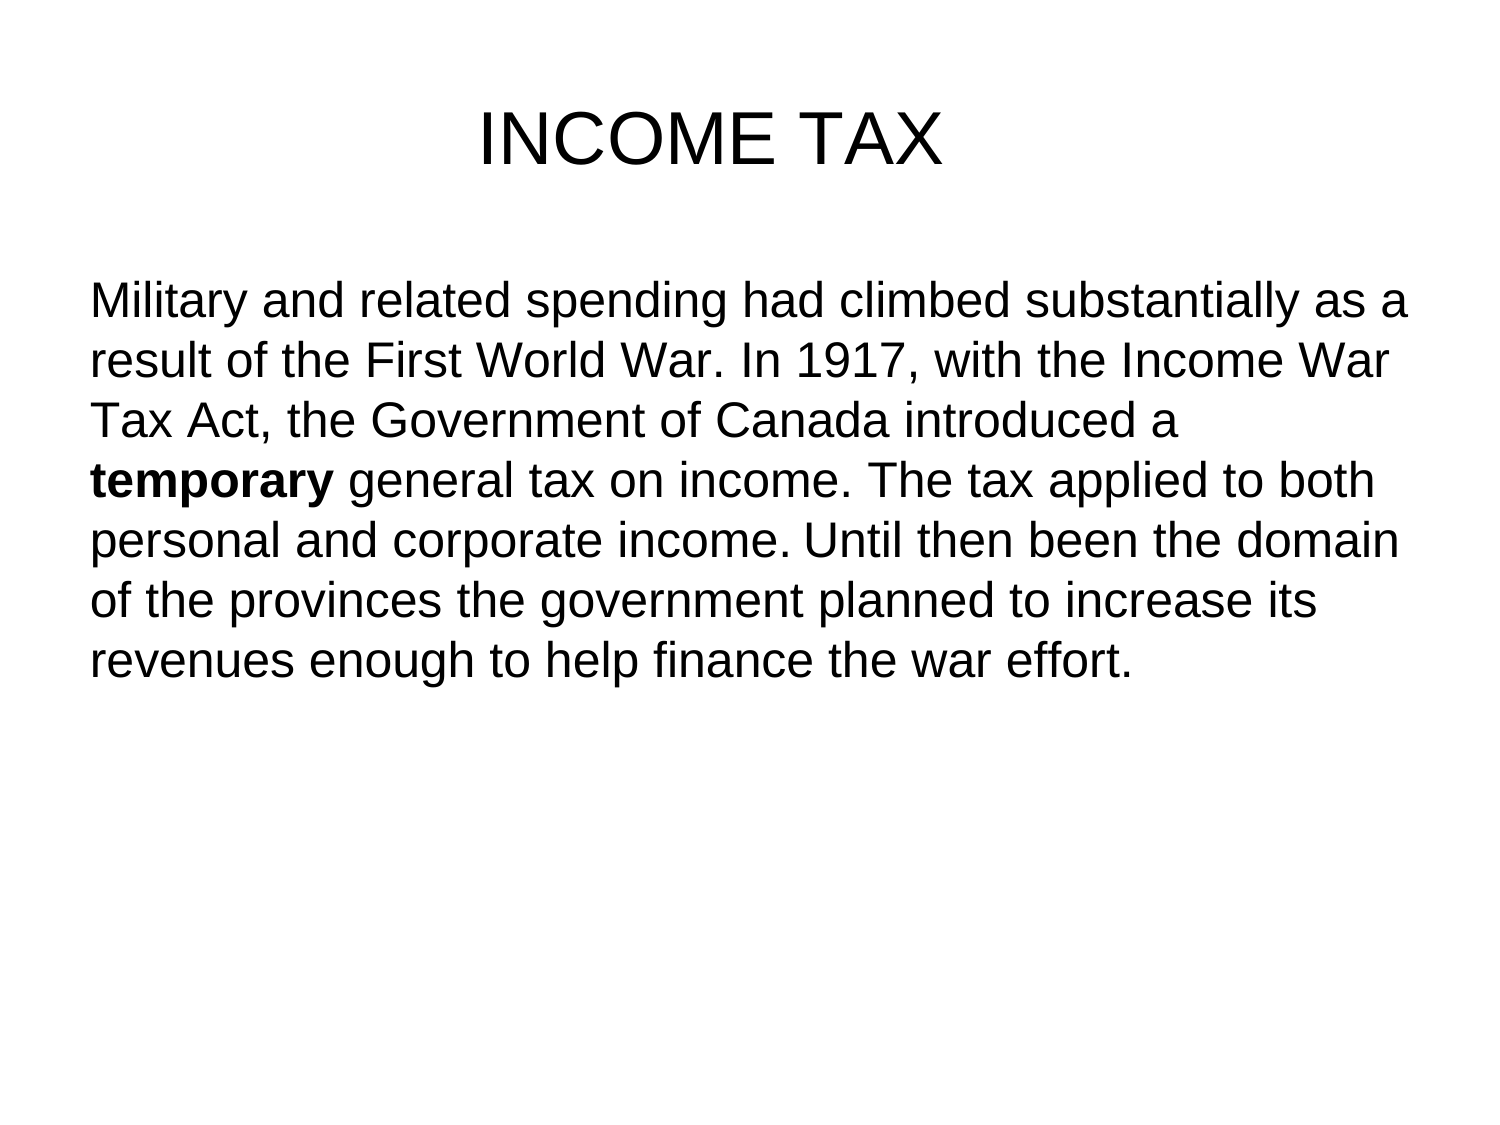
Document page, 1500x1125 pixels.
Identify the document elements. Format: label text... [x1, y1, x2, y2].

text_box INCOME TAX [97, 81, 1326, 188]
text_box Military and related spending had climbed substantially as a result of the First World War. In 1917, with the Income War Tax Act, the Government of Canada introduced a temporary general tax on income. The tax applied to both personal and corporate income. Until then been the domain of the provinces the government planned to increase its revenues enough to help finance the war effort. [74, 259, 1441, 696]
